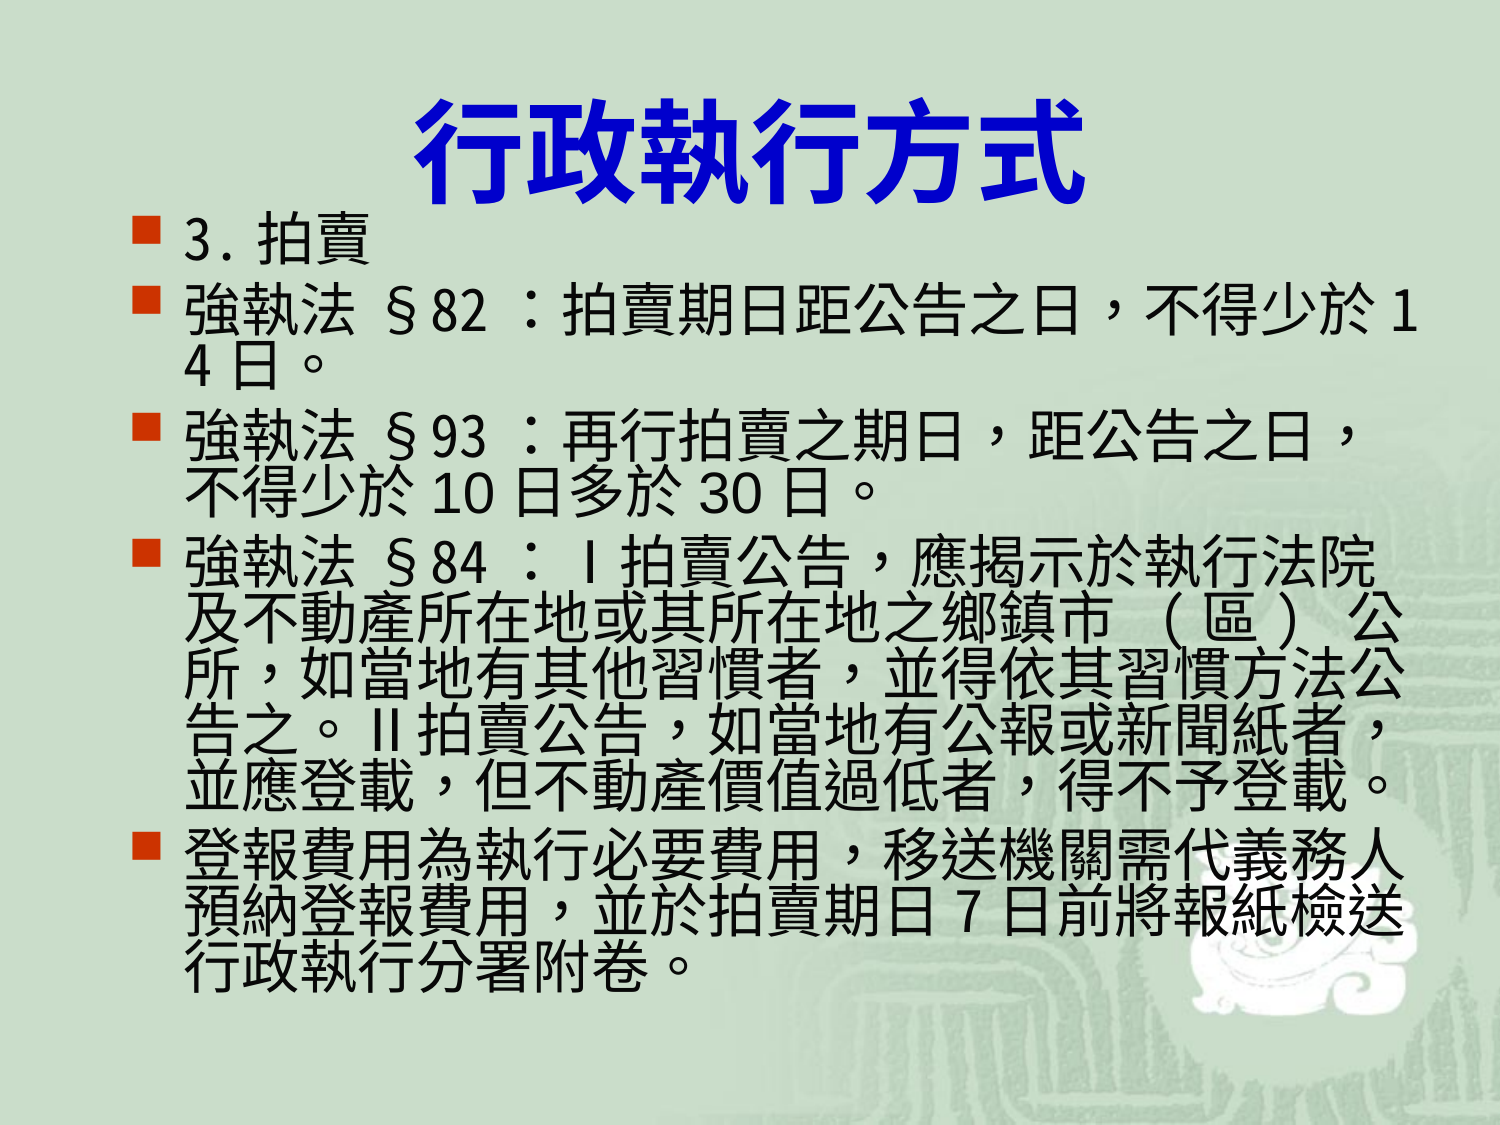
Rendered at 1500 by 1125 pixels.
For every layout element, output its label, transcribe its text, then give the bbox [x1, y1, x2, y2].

picture [0, 0, 1500, 1125]
title 行政執行方式 [112, 74, 1388, 207]
list 3.拍賣 強執法§82：拍賣期日距公告之日，不得少於14日。 強執法§93：再行拍賣之期日，距公告之日，不得少於10日多於30日。 強執法§84：Ⅰ拍賣公告，應揭示於執行法院及不動產所在地或其所在地之鄉鎮市 (區) 公所，如當地有其他習慣者，並得依其習慣方法公告之。Ⅱ拍賣公告，如當地有公報或新聞紙者，並應登載，但不動產價值過低者，得不予登載。 登報費用為執行必要費用，移送機關需代義務人預納登報費用，並於拍賣期日7日前將報紙檢送行政執行分署附卷。 [112, 207, 1436, 1071]
